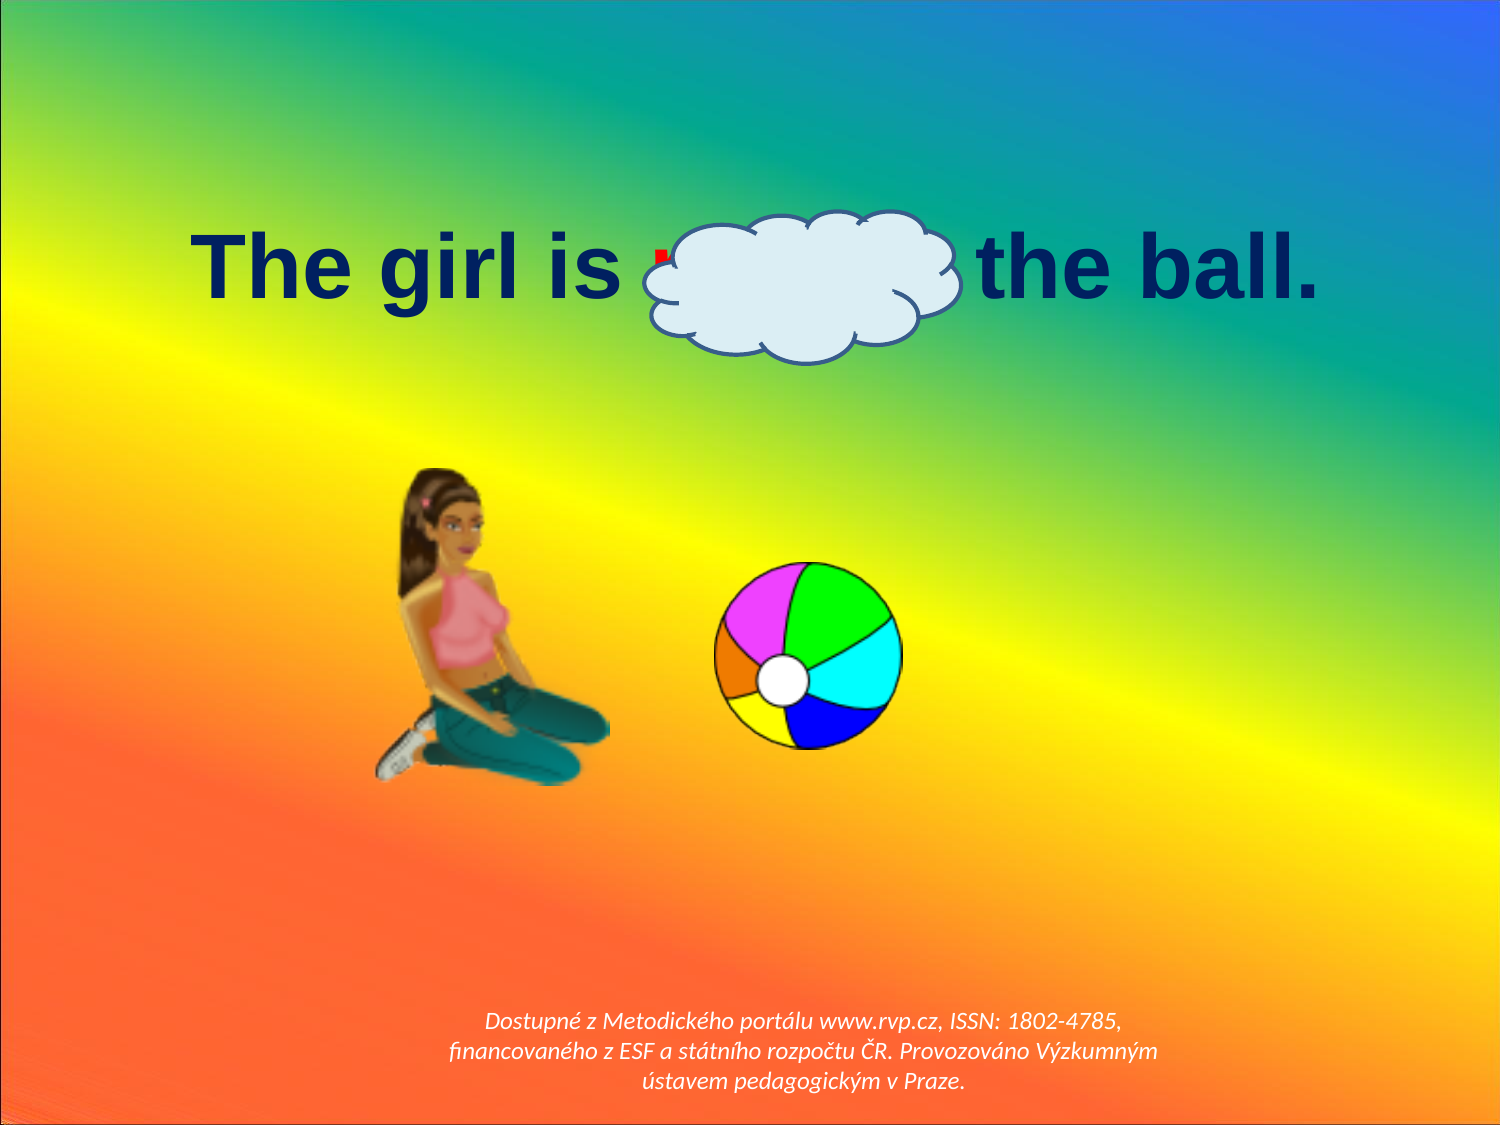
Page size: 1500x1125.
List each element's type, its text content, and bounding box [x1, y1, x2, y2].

text_box Dostupné z Metodického portálu www.rvp.cz, ISSN: 1802-4785, financovaného z ESF a státního rozpočtu ČR. Provozováno Výzkumným ústavem pedagogickým v Praze. [421, 1019, 1187, 1080]
picture [0, 0, 1500, 1125]
title [35, 304, 1500, 727]
text_box The girl is next to the ball. [175, 199, 1442, 325]
text_box [644, 211, 962, 364]
